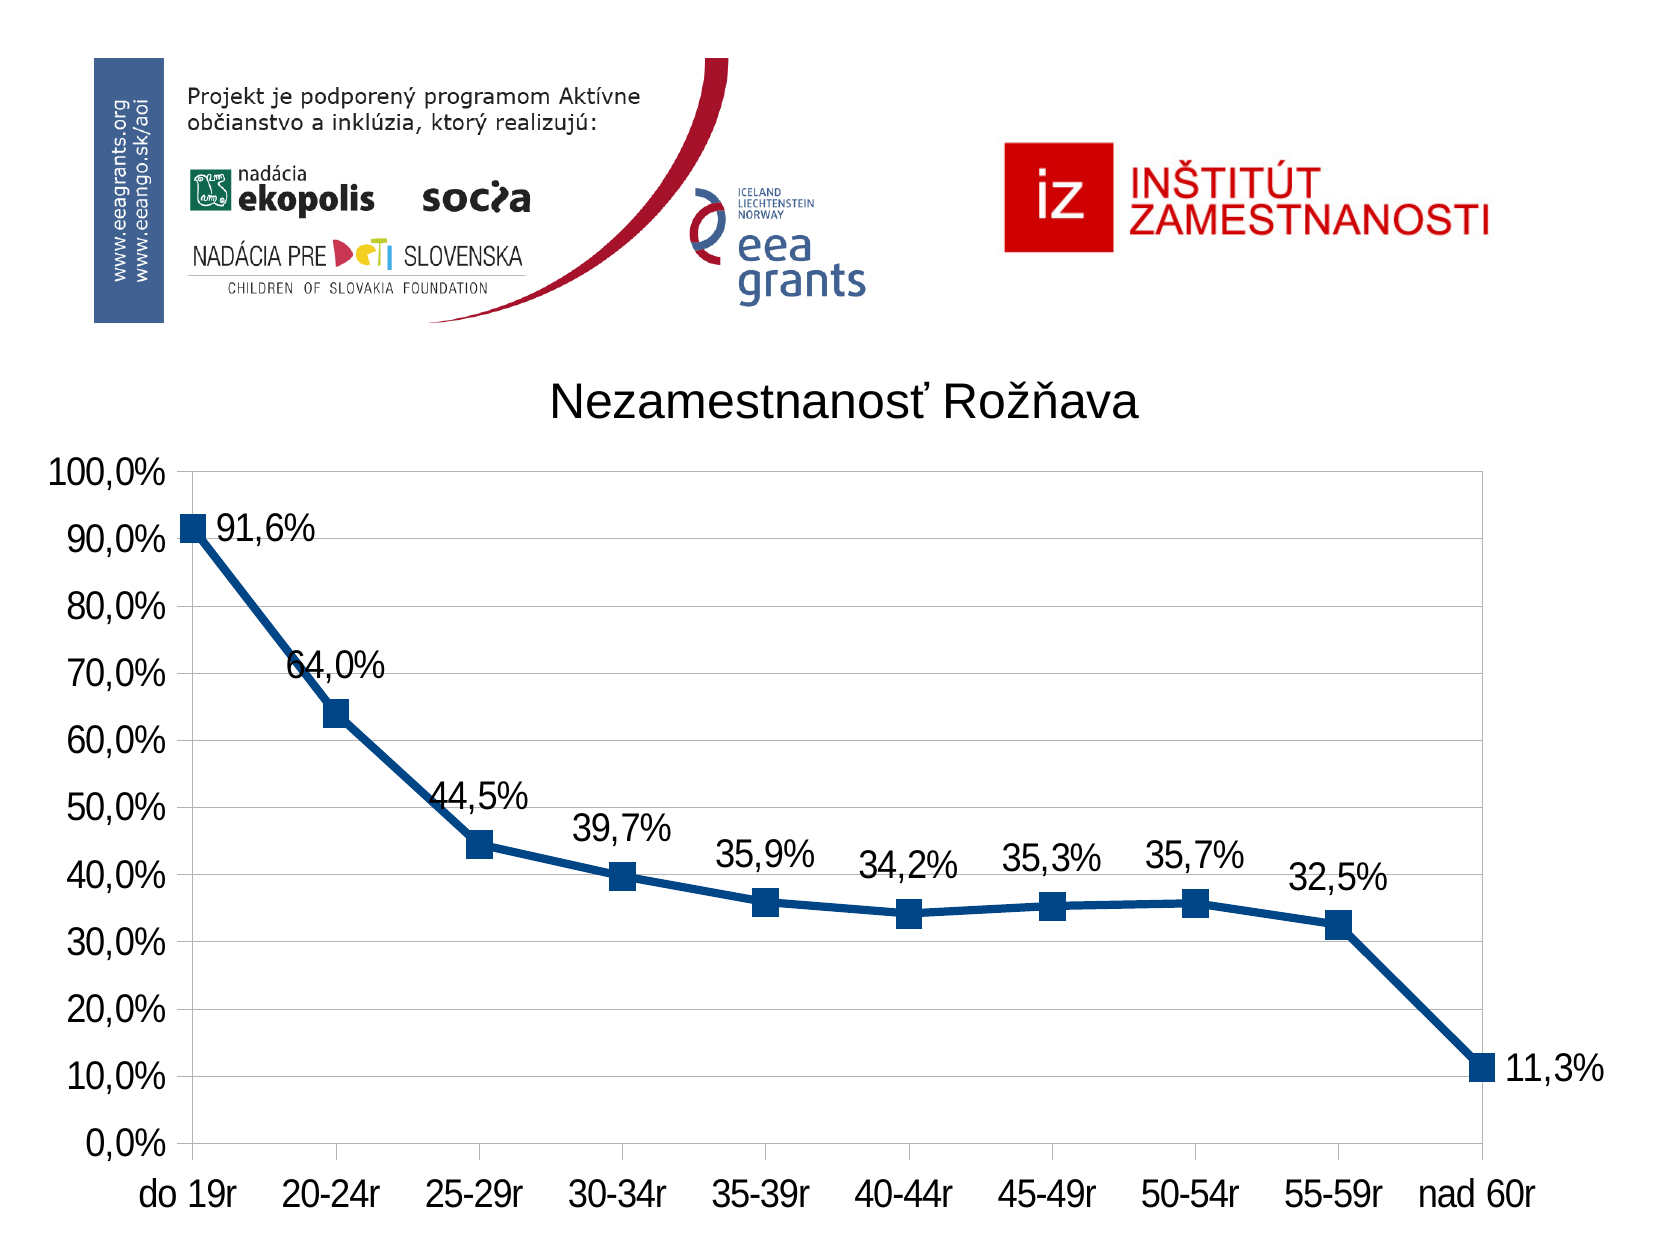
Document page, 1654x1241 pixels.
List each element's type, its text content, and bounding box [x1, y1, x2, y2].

picture [47, 448, 1607, 1217]
picture [94, 58, 887, 324]
picture [944, 47, 1548, 343]
text_box Nezamestnanosť Rožňava [271, 366, 1418, 437]
